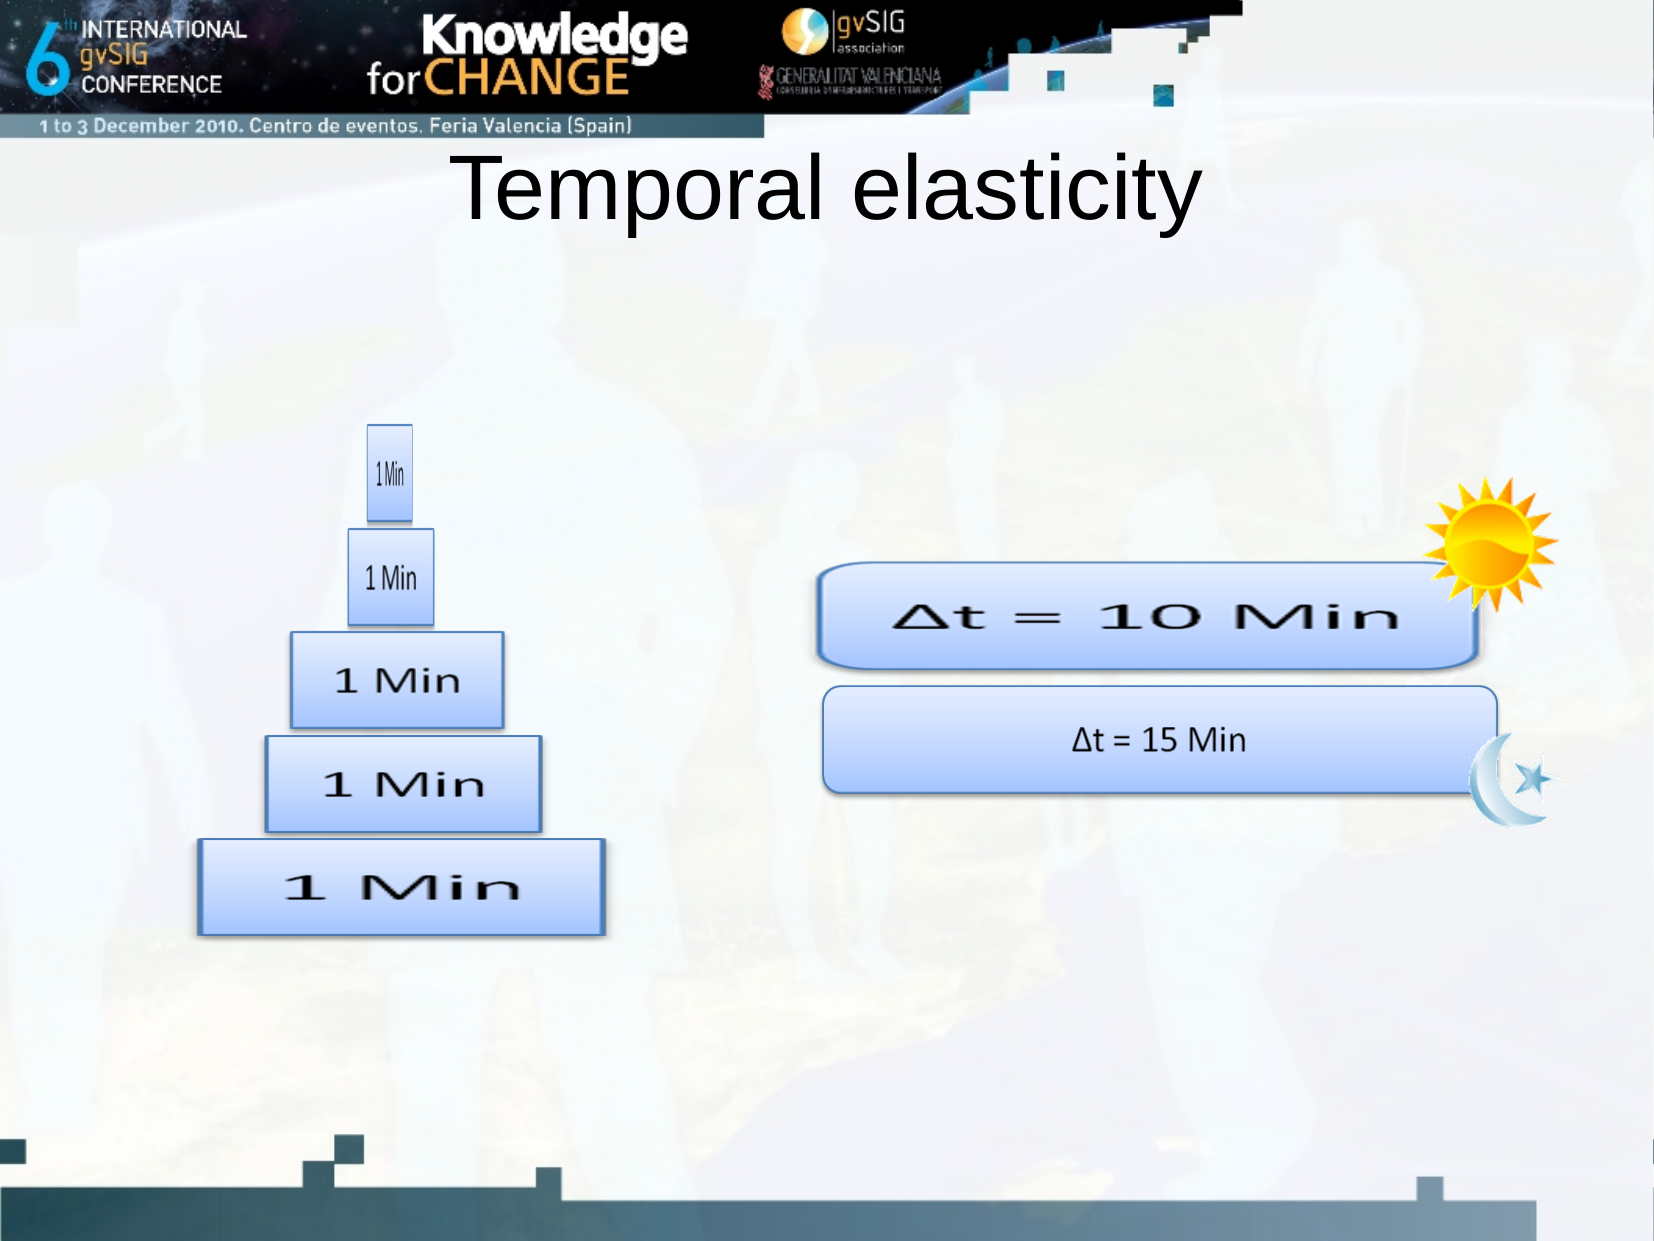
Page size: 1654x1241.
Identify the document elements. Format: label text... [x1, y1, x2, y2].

picture [0, 0, 1654, 1241]
title Temporal elasticity [82, 92, 1571, 285]
